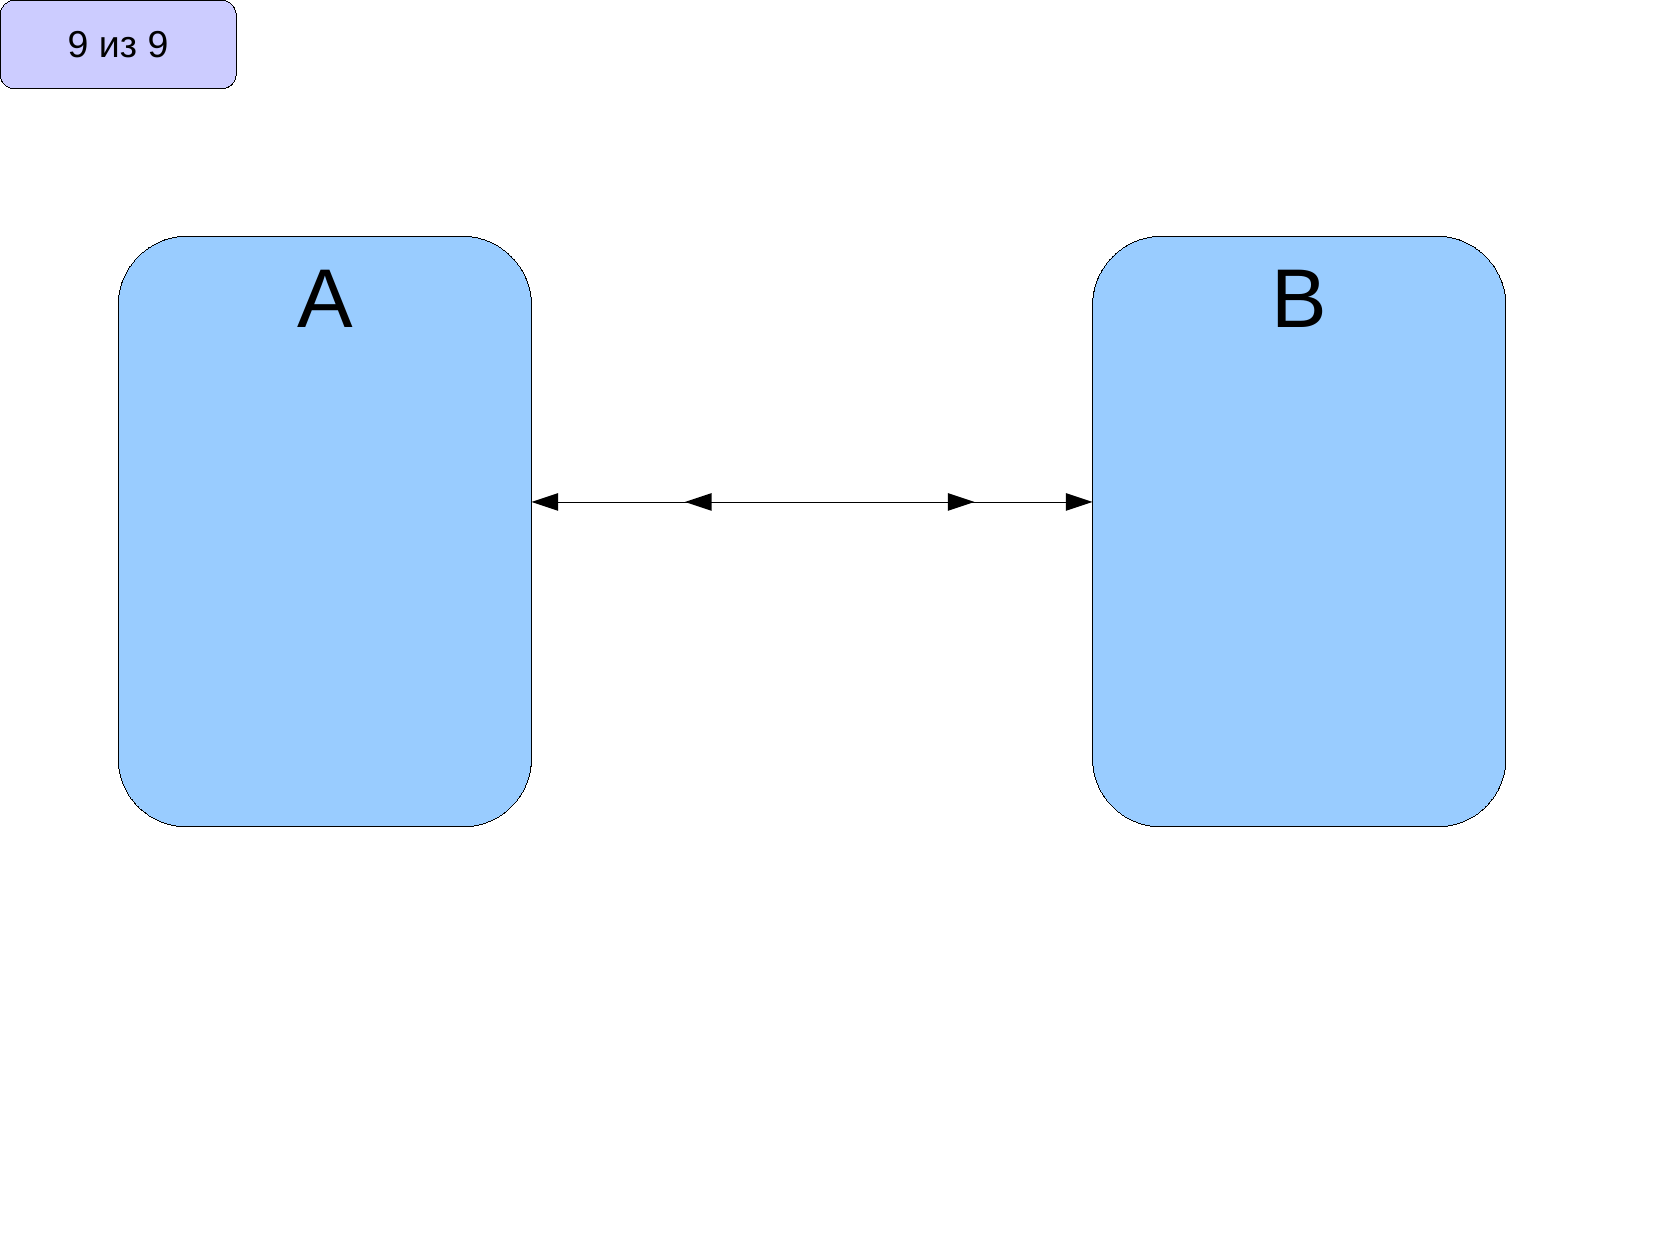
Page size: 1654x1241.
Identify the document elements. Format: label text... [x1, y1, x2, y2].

text_box 9 из 9 [0, 0, 237, 89]
text_box А [118, 236, 532, 827]
text_box B [1092, 236, 1506, 827]
